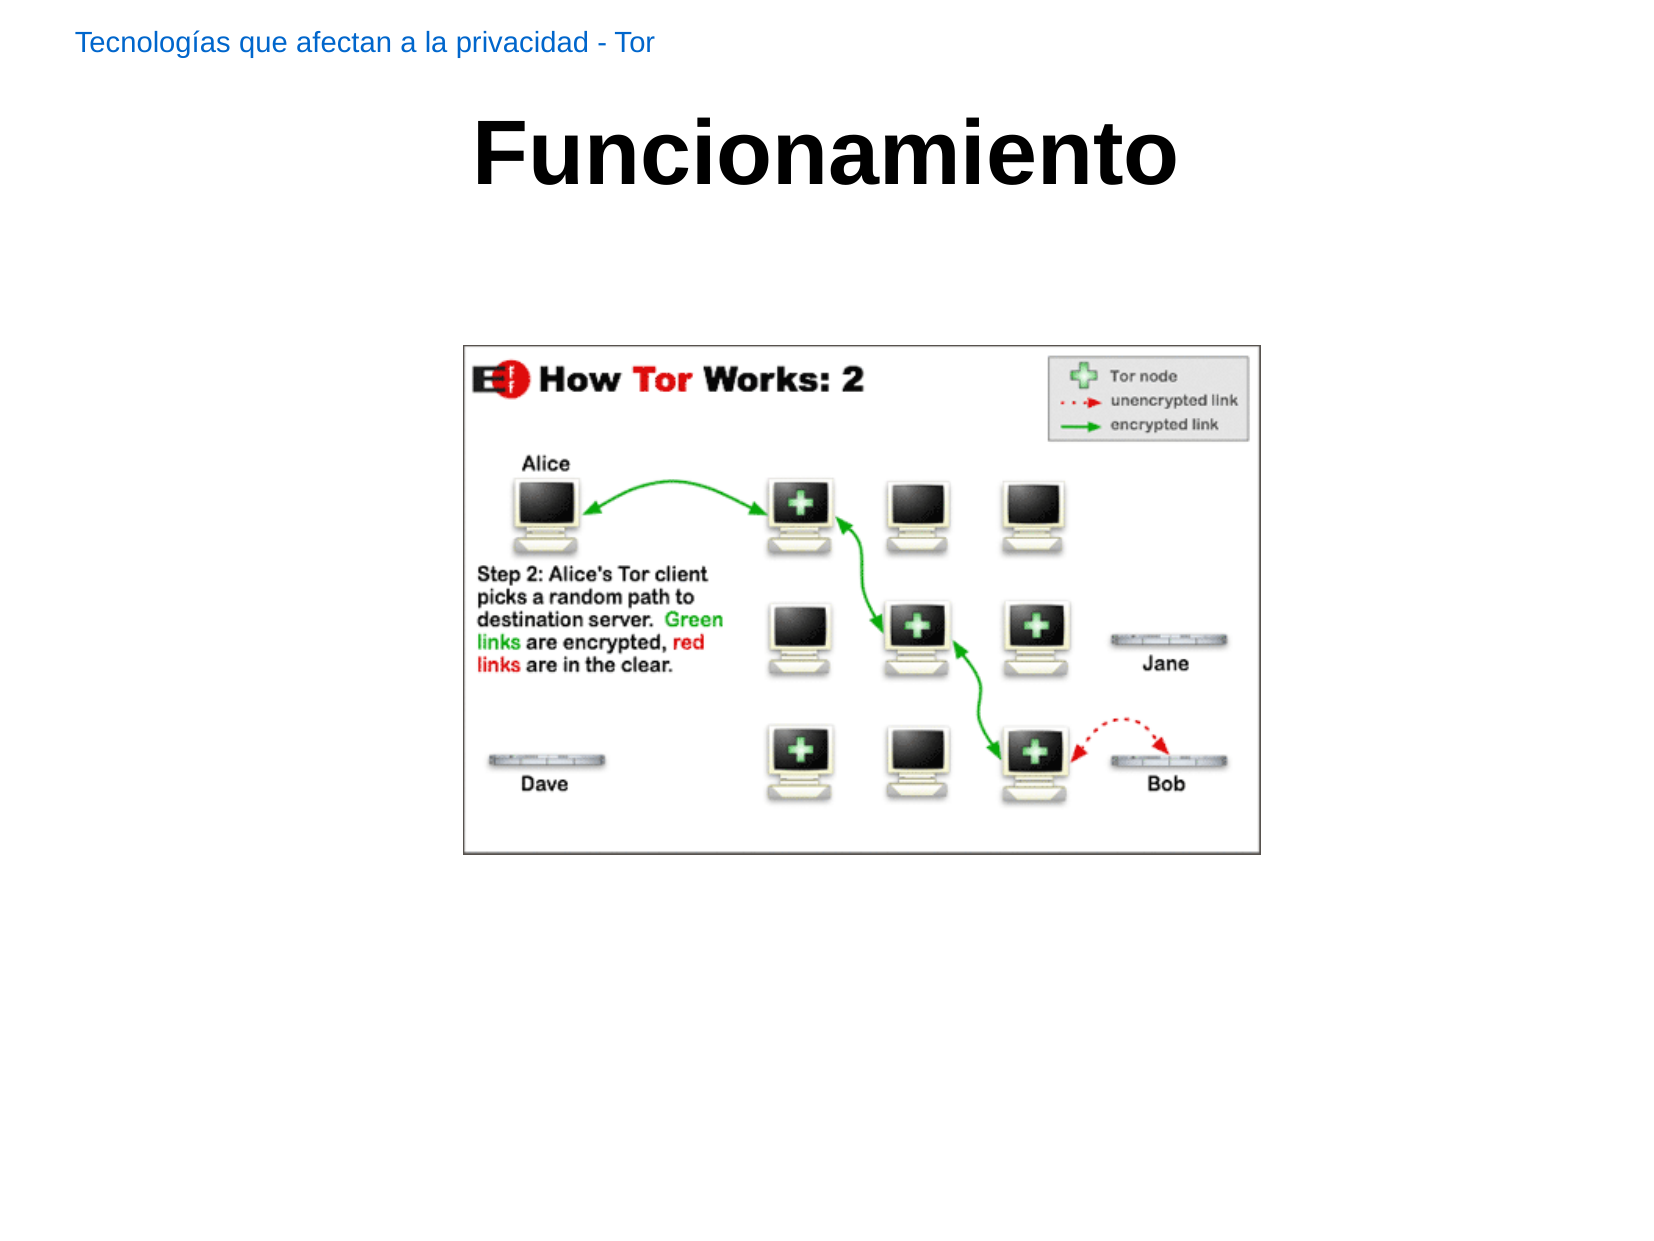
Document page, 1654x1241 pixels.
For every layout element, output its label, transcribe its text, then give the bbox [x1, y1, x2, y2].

text_box Tecnologías que afectan a la privacidad - Tor [60, 18, 706, 99]
title Funcionamiento [82, 49, 1571, 257]
picture [463, 345, 1261, 856]
